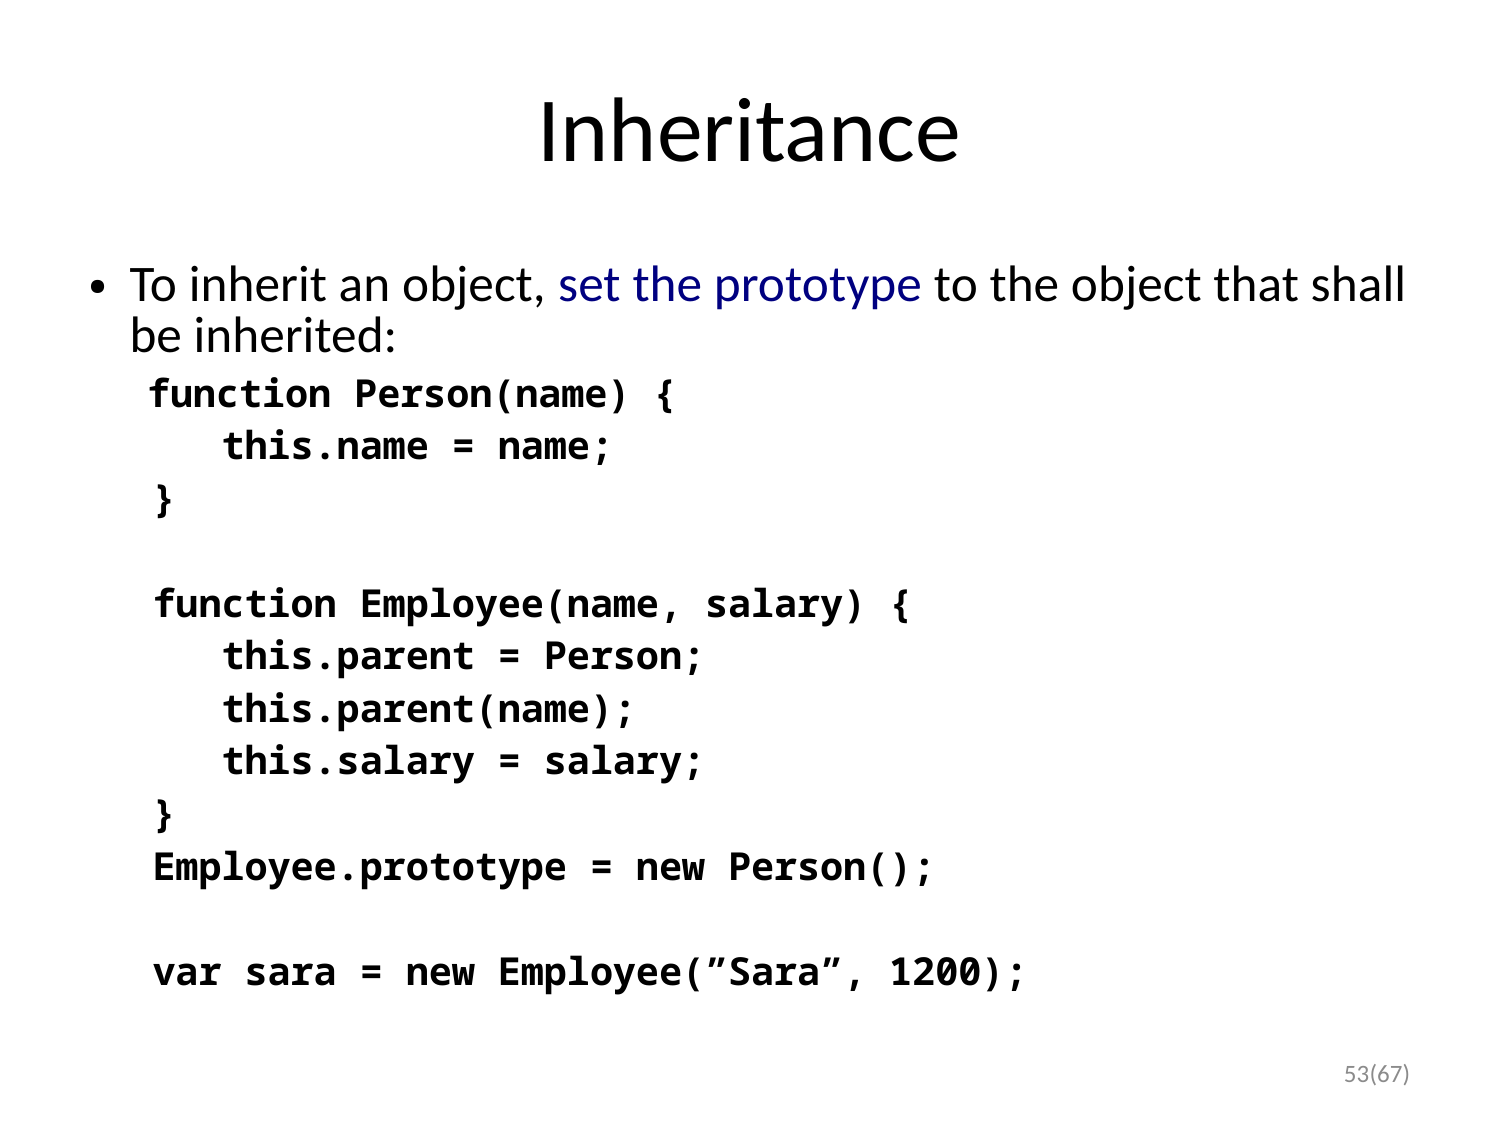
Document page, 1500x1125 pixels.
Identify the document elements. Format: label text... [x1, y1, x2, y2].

list To inherit an object, set the prototype to the object that shall be inherited: function Person(name) { this.name = name; } function Employee(name, salary) { this.parent = Person; this.parent(name); this.salary = salary; } Employee.prototype = new Person(); var sara = new Employee(”Sara”, 1200); [75, 262, 1425, 1005]
title Inheritance [75, 45, 1425, 233]
